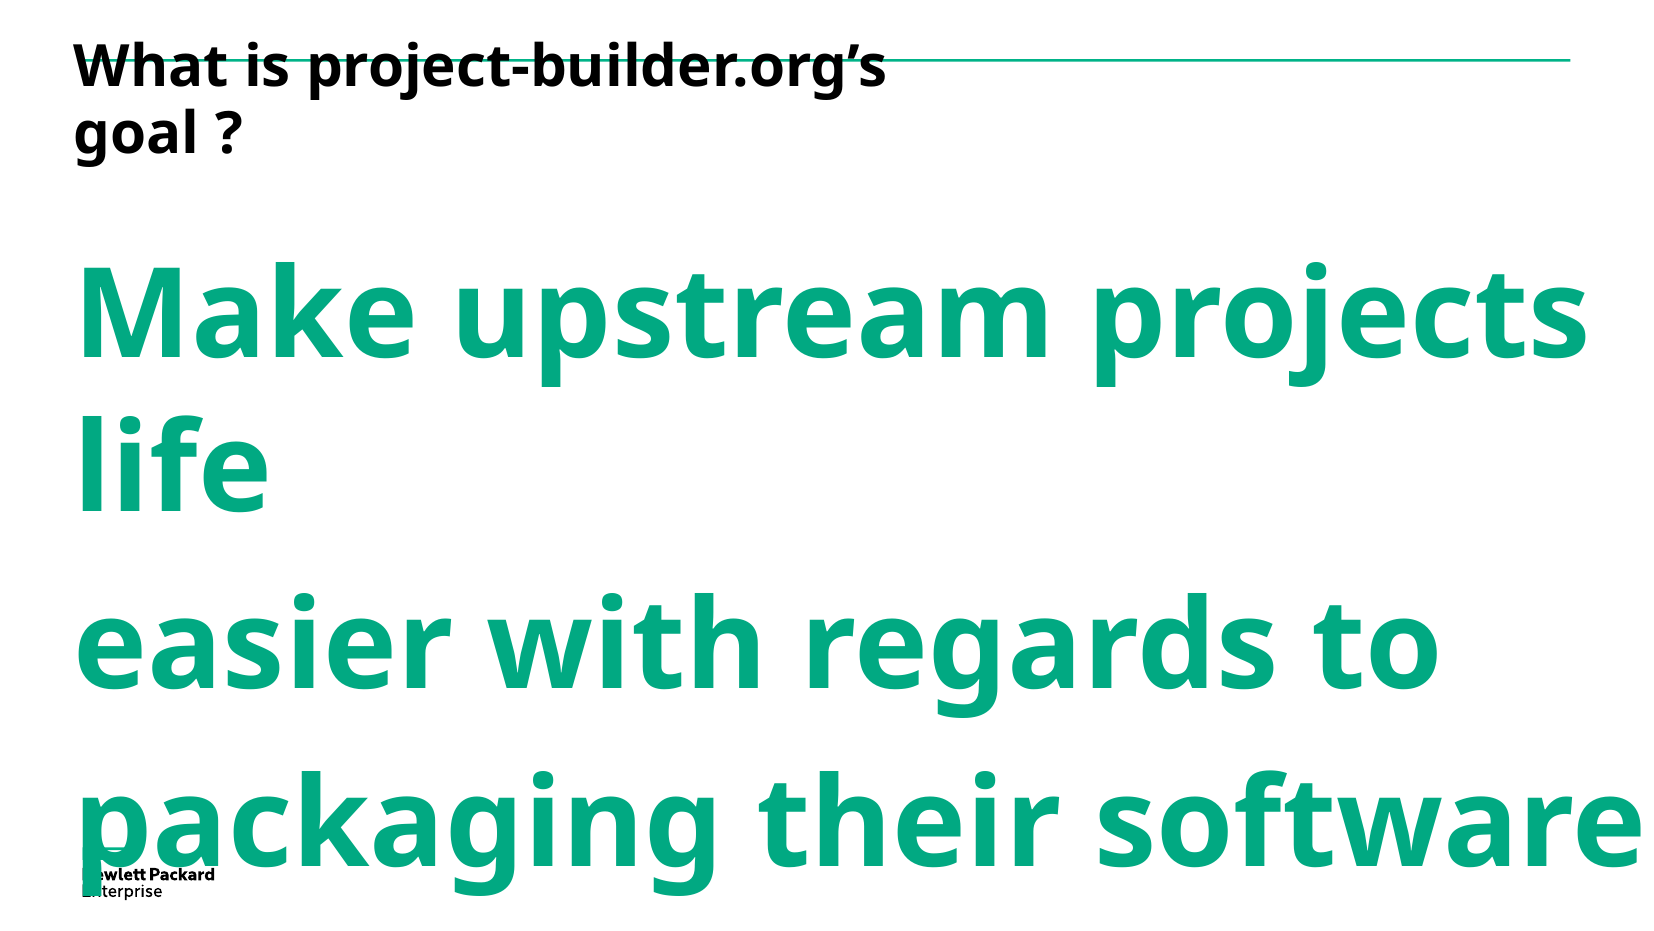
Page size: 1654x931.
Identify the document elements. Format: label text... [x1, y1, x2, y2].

list Make upstream projects life easier with regards to packaging their software [73, 235, 1654, 931]
title What is project-builder.org’s goal ? [73, 39, 988, 161]
